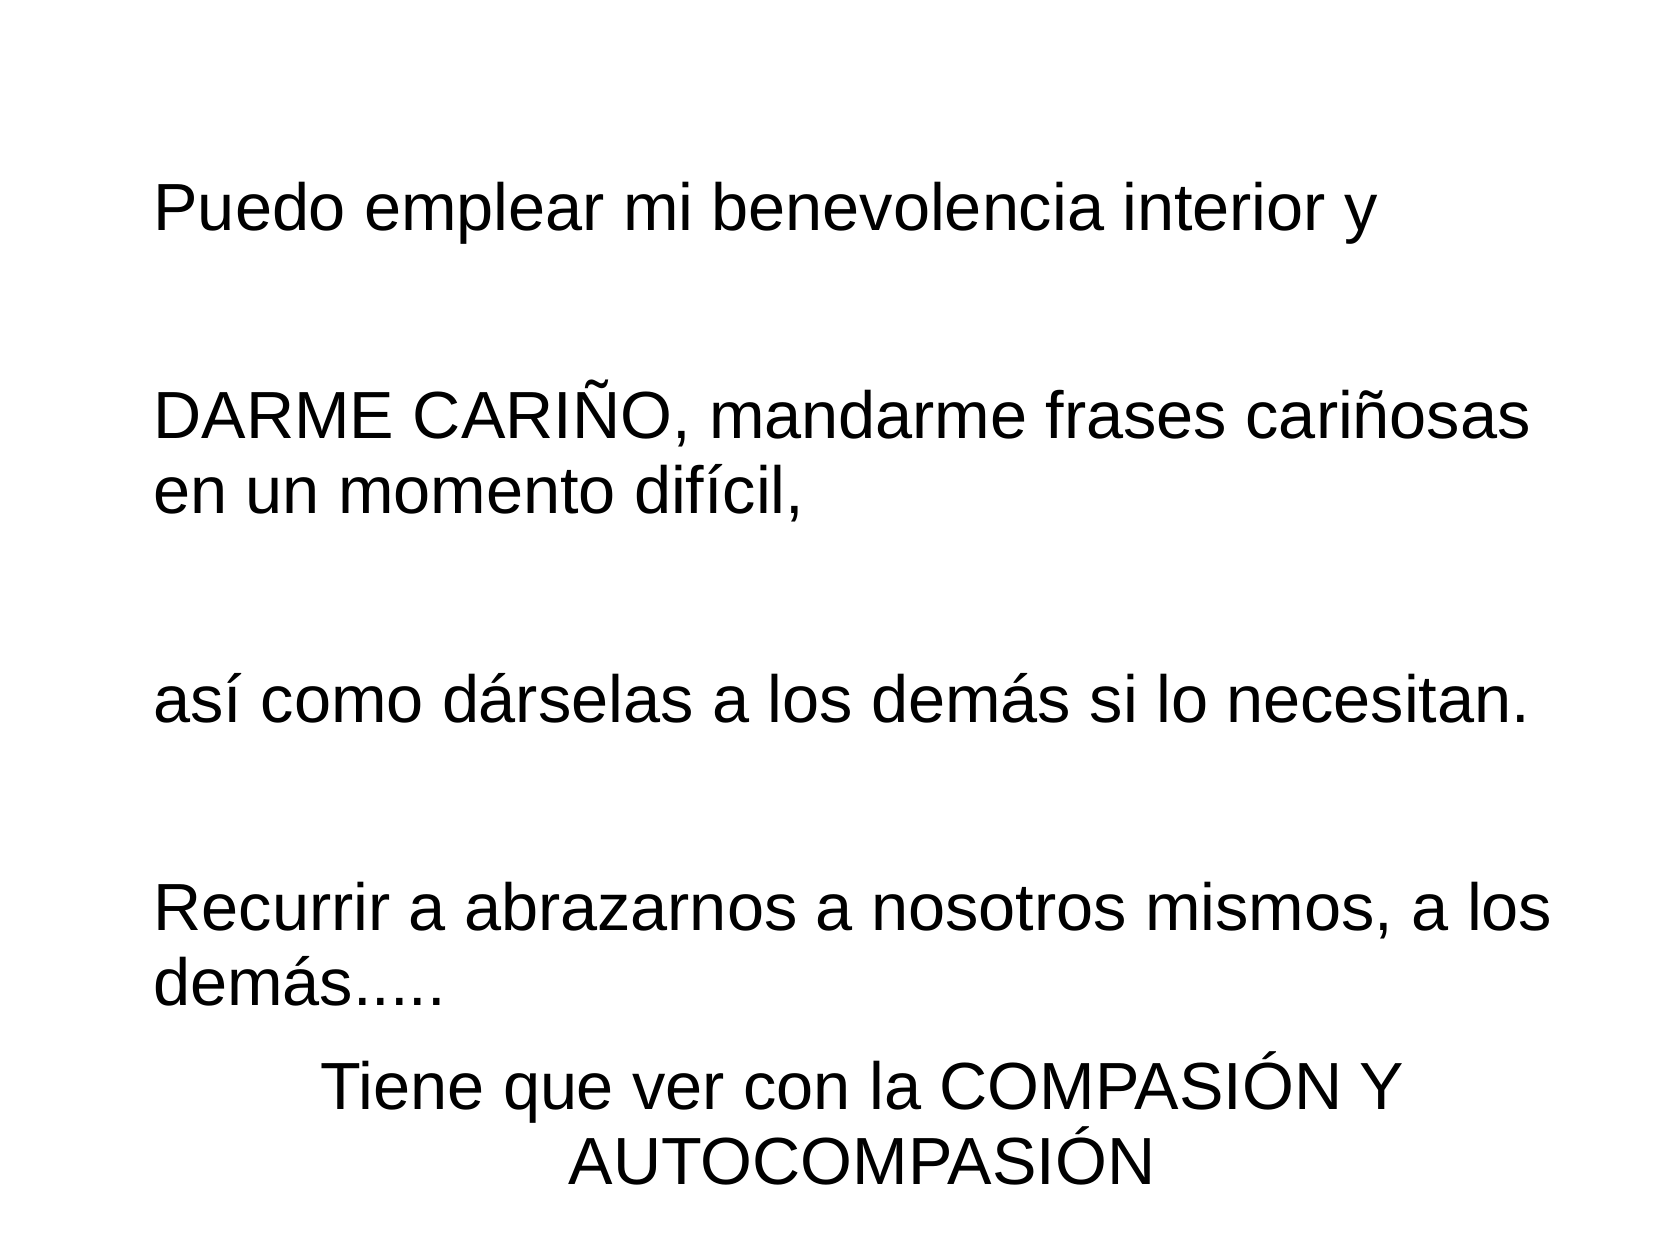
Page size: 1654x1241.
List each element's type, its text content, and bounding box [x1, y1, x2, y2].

list Puedo emplear mi benevolencia interior y DARME CARIÑO, mandarme frases cariñosas en un momento difícil, así como dárselas a los demás si lo necesitan. Recurrir a abrazarnos a nosotros mismos, a los demás..... Tiene que ver con la COMPASIÓN Y AUTOCOMPASIÓN [82, 169, 1571, 1199]
